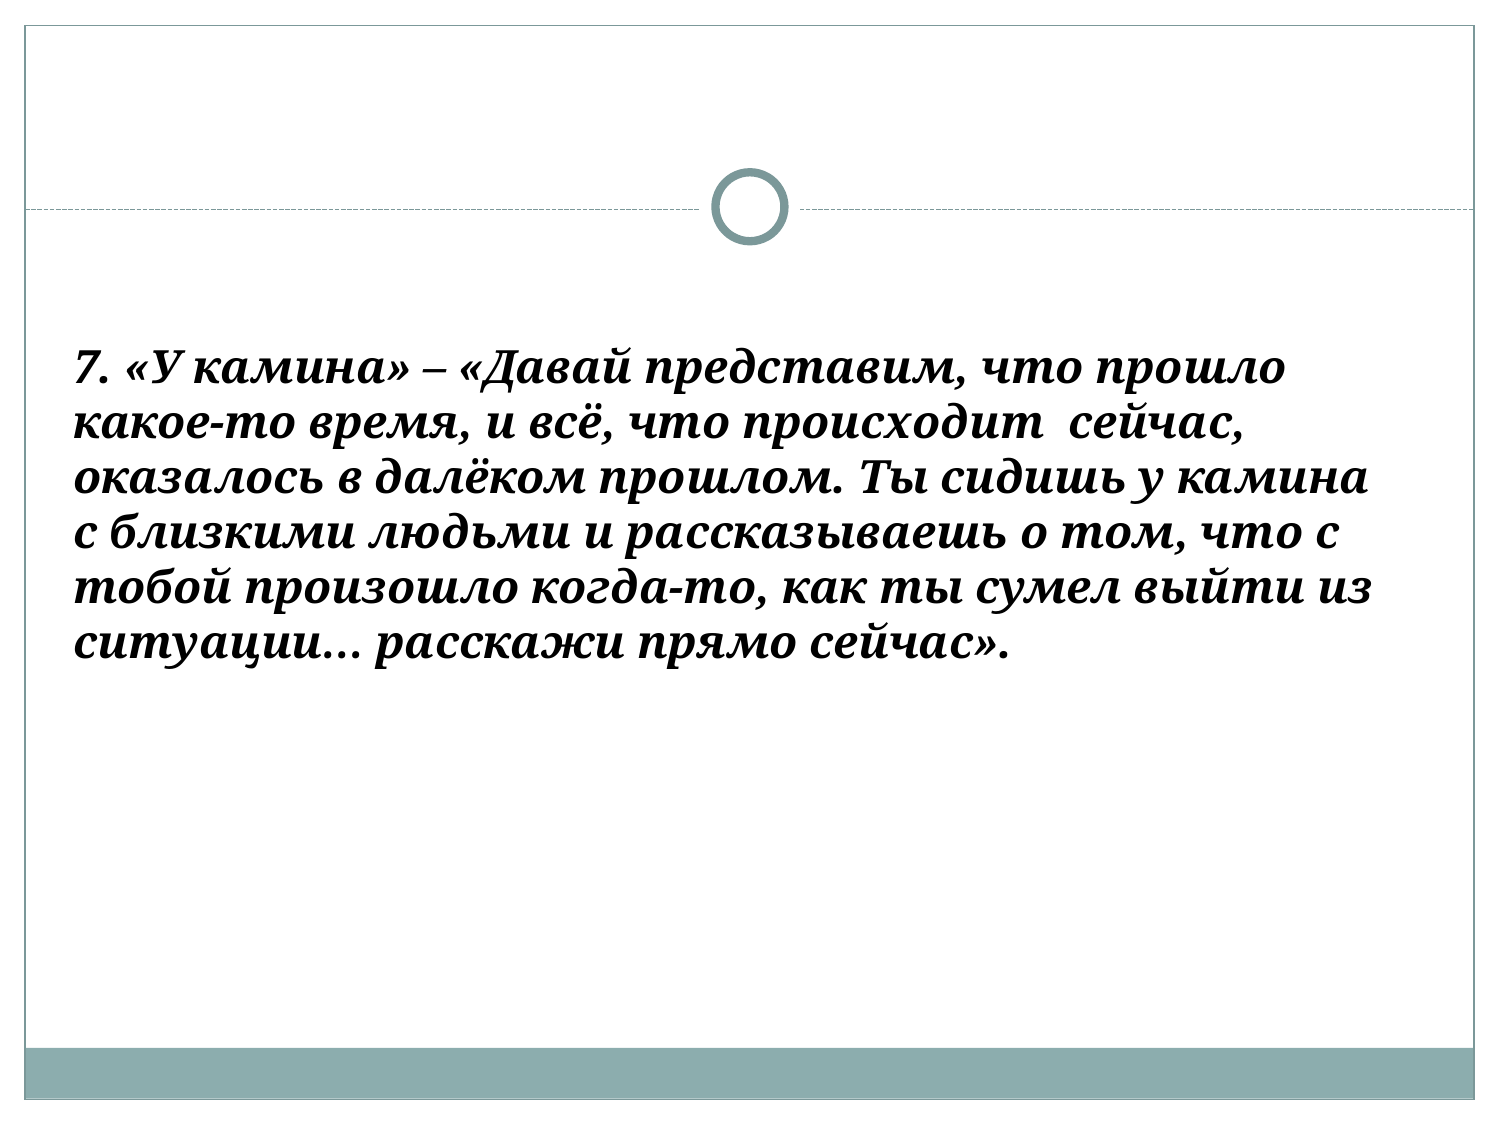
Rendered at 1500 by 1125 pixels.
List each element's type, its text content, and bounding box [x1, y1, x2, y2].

list 7. «У камина» – «Давай представим, что прошло какое-то время, и всё, что происходит сейчас, оказалось в далёком прошлом. Ты сидишь у камина с близкими людьми и рассказываешь о том, что с тобой произошло когда-то, как ты сумел выйти из ситуации… расскажи прямо сейчас». [58, 246, 1409, 1067]
